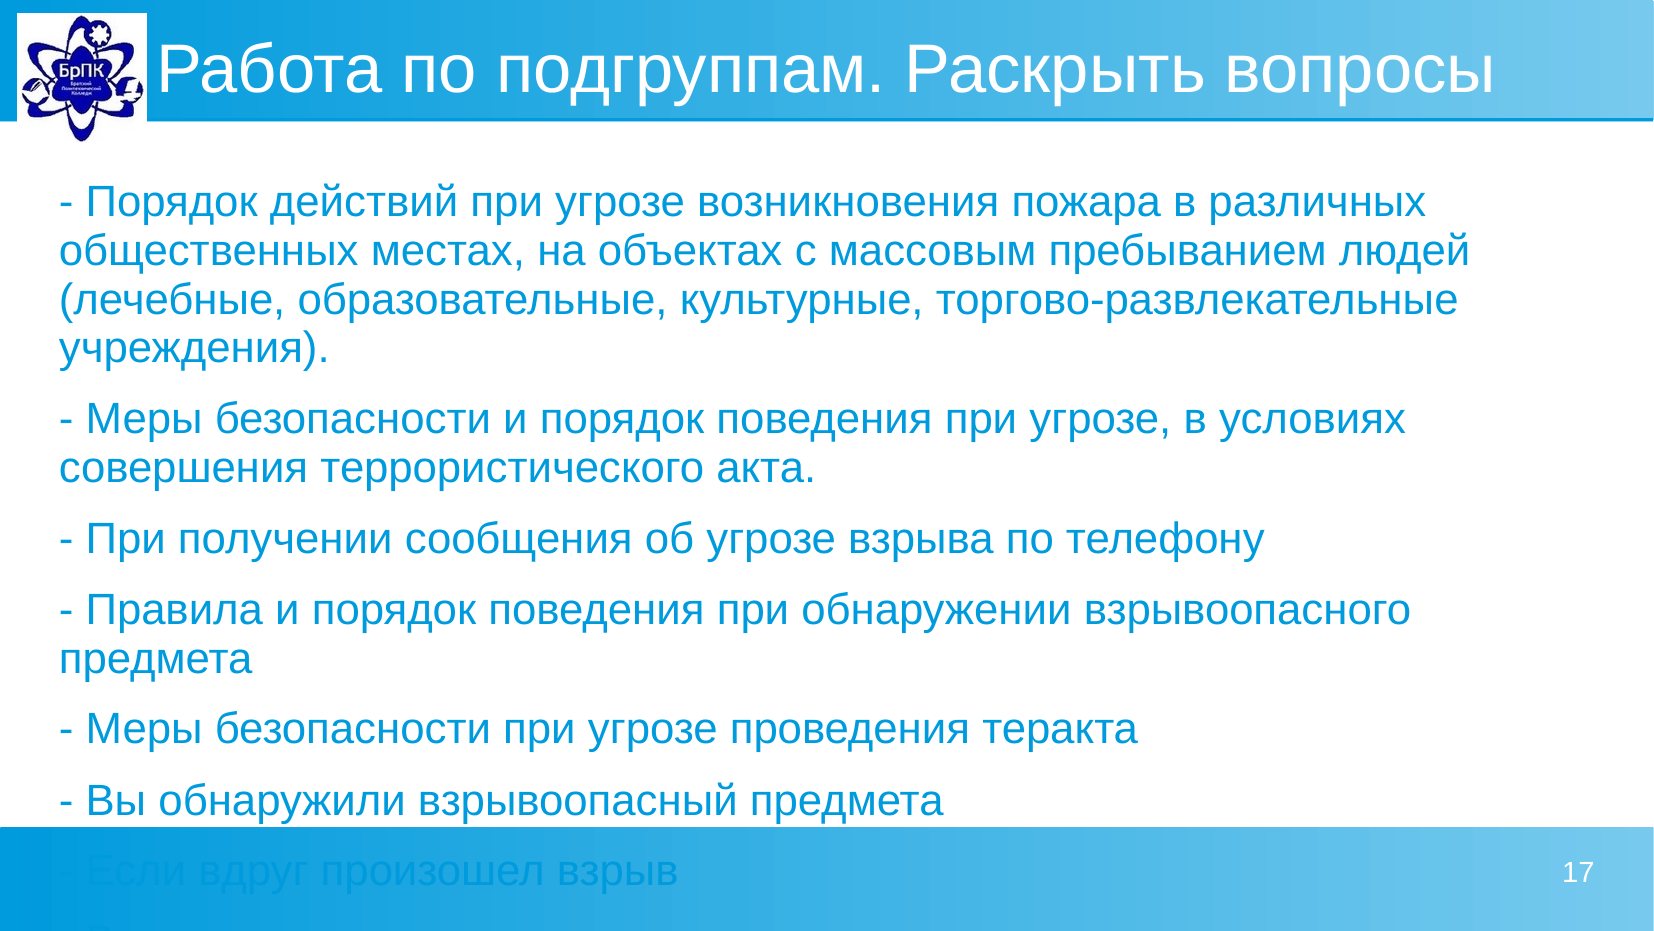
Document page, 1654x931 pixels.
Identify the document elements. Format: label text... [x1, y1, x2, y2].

title Работа по подгруппам. Раскрыть вопросы [147, 29, 1595, 108]
picture [17, 14, 147, 143]
list - Порядок действий при угрозе возникновения пожара в различных общественных местах, на объектах с массовым пребыванием людей (лечебные, образовательные, культурные, торгово-развлекательные учреждения). - Меры безопасности и порядок поведения при угрозе, в условиях совершения террористического акта. - При получении сообщения об угрозе взрыва по телефону - Правила и порядок поведения при обнаружении взрывоопасного предмета - Меры безопасности при угрозе проведения теракта - Вы обнаружили взрывоопасный предмета - Если вдруг произошел взрыв - Вас украли, взяли в заложники [59, 177, 1595, 768]
